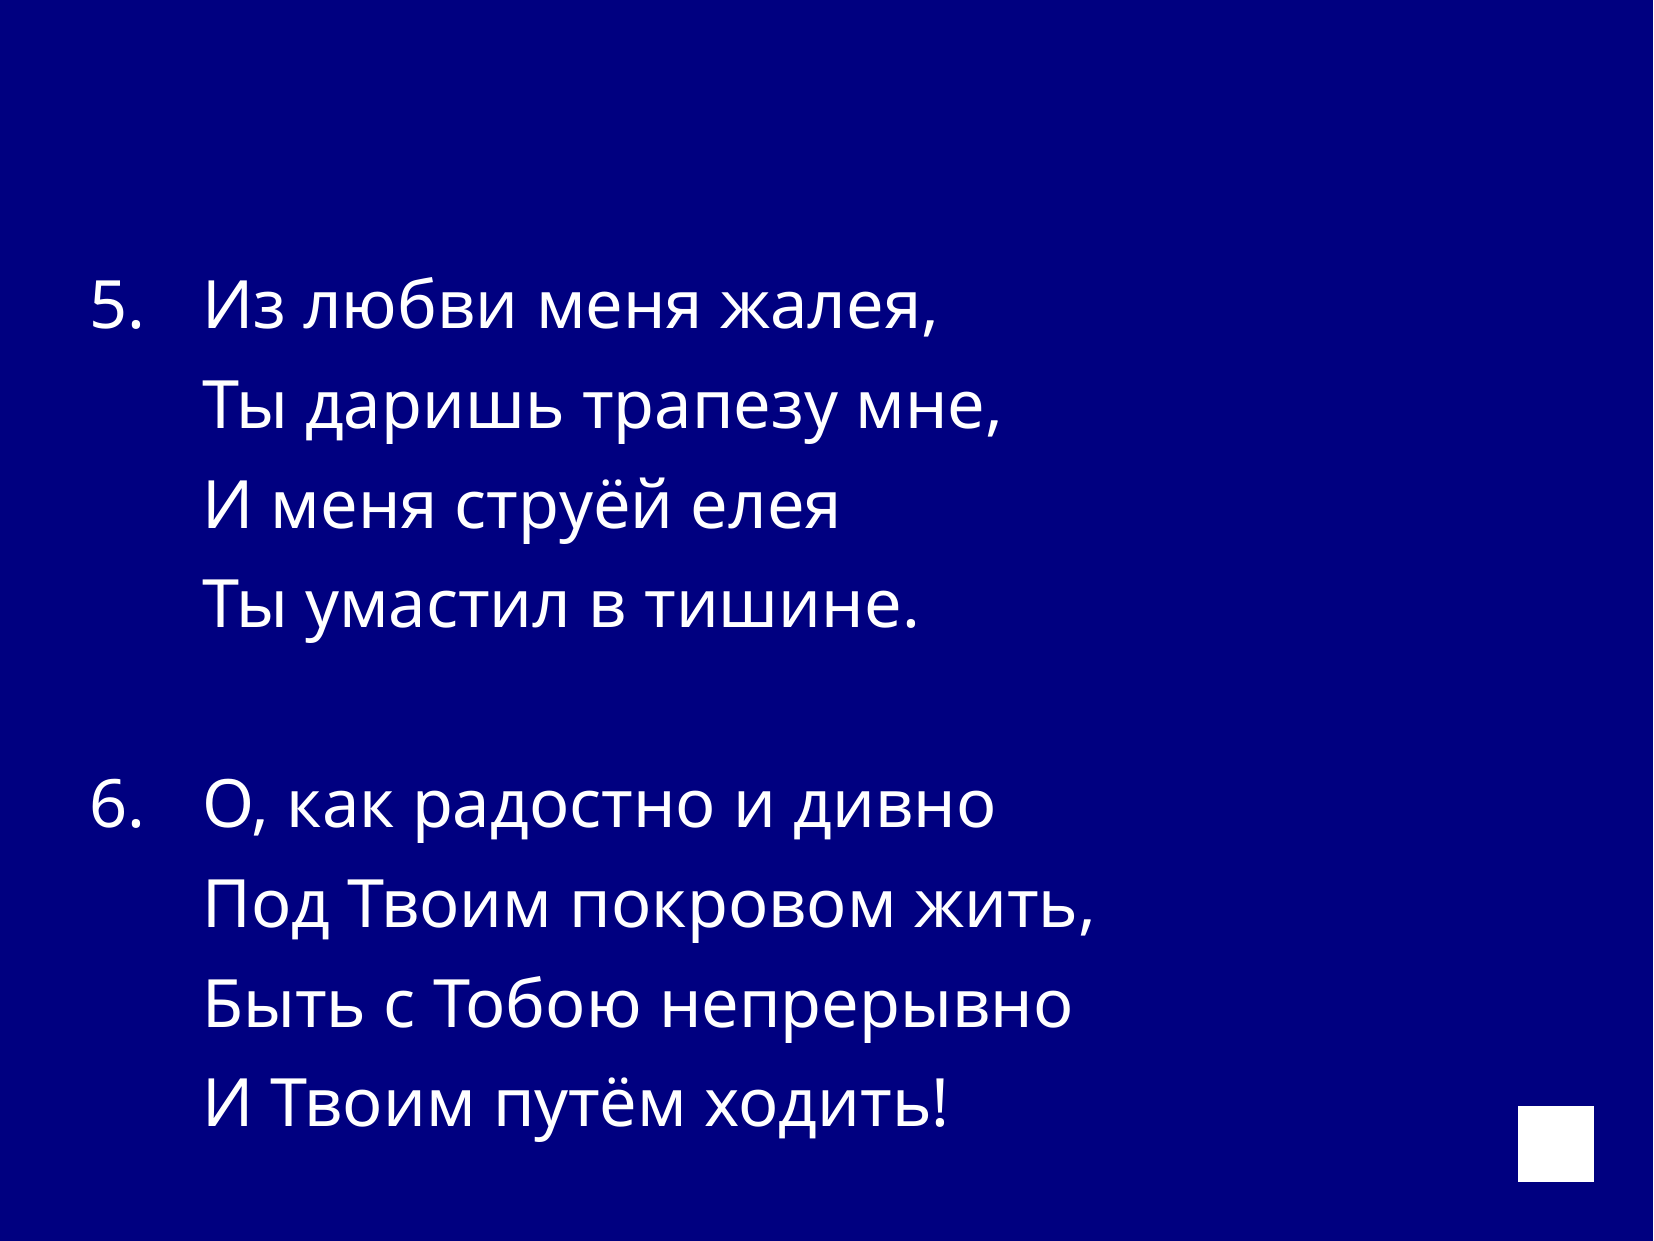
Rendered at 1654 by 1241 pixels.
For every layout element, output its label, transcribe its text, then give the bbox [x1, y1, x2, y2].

text_box 5. Из любви меня жалея, Ты даришь трапезу мне, И меня струёй елея Ты умастил в тишине. 6. О, как радостно и дивно Под Твоим покровом жить, Быть с Тобою непрерывно И Твоим путём ходить! [75, 150, 1576, 1163]
text_box [1518, 1106, 1594, 1182]
